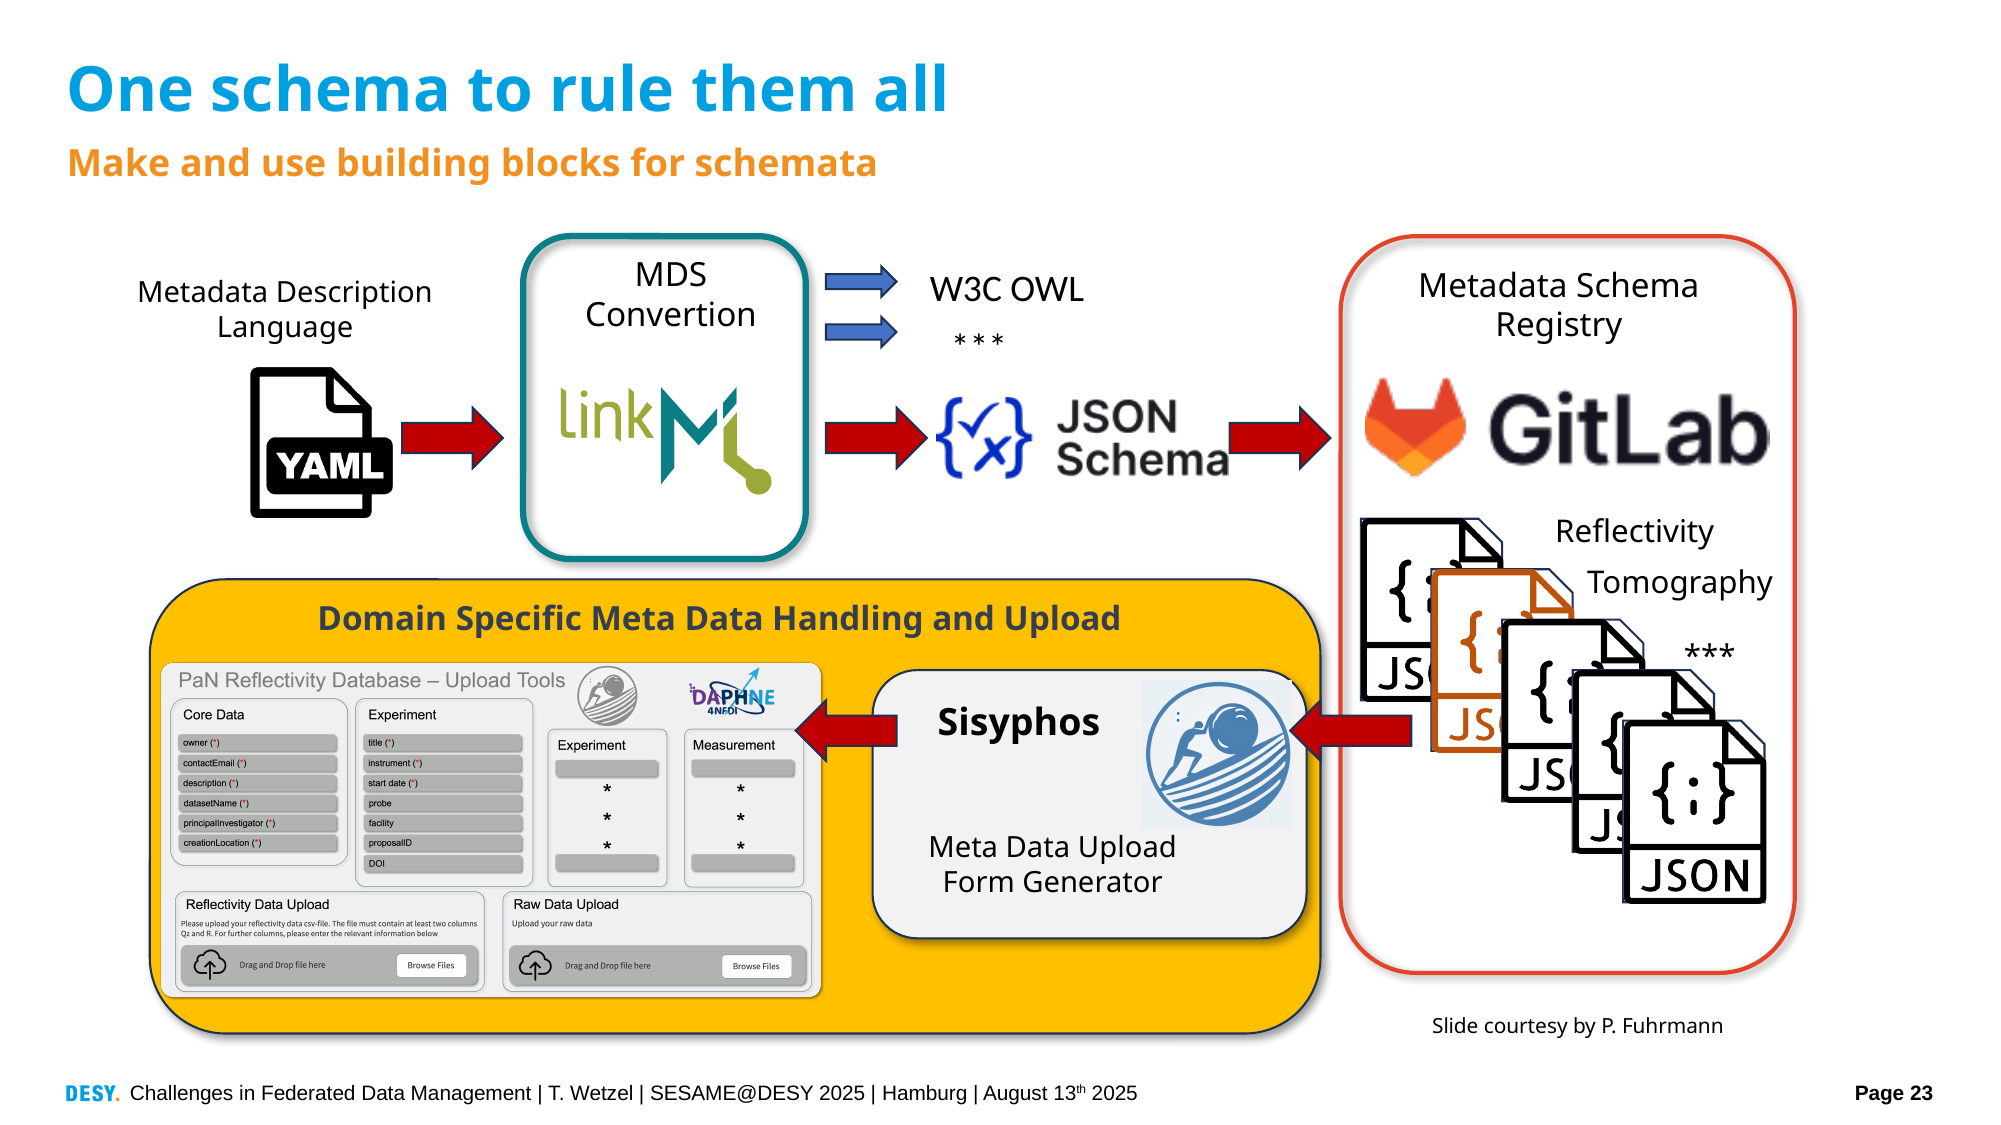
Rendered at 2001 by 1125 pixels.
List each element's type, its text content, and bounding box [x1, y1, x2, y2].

text_box Sisyphos [922, 690, 1116, 751]
text_box [149, 579, 1412, 1034]
title One schema to rule them all [66, 57, 1933, 132]
text_box W3C OWL [914, 256, 1099, 317]
text_box Slide courtesy by P. Fuhrmann [1417, 1003, 1772, 1063]
text_box [825, 266, 897, 297]
list Make and use building blocks for schemata [66, 134, 1933, 197]
text_box Reflectivity [1540, 503, 1730, 557]
picture [159, 660, 826, 1002]
text_box [1229, 407, 1331, 469]
text_box Metadata Description Language [122, 266, 448, 352]
picture [250, 367, 393, 518]
text_box [825, 316, 897, 348]
picture [1343, 518, 1787, 904]
picture [1365, 377, 1770, 479]
text_box [402, 407, 503, 469]
picture [1142, 680, 1292, 829]
picture [556, 377, 776, 499]
text_box Metadata Schema Registry [1403, 256, 1715, 352]
text_box [825, 407, 927, 469]
text_box Domain Specific Meta Data Handling and Upload [302, 589, 1138, 645]
text_box Tomography [1572, 554, 1788, 607]
text_box *** [1669, 628, 1751, 681]
text_box *** [936, 315, 1022, 376]
text_box Meta Data Upload Form Generator [913, 820, 1192, 906]
picture [936, 397, 1229, 479]
text_box MDS Convertion [570, 246, 772, 341]
